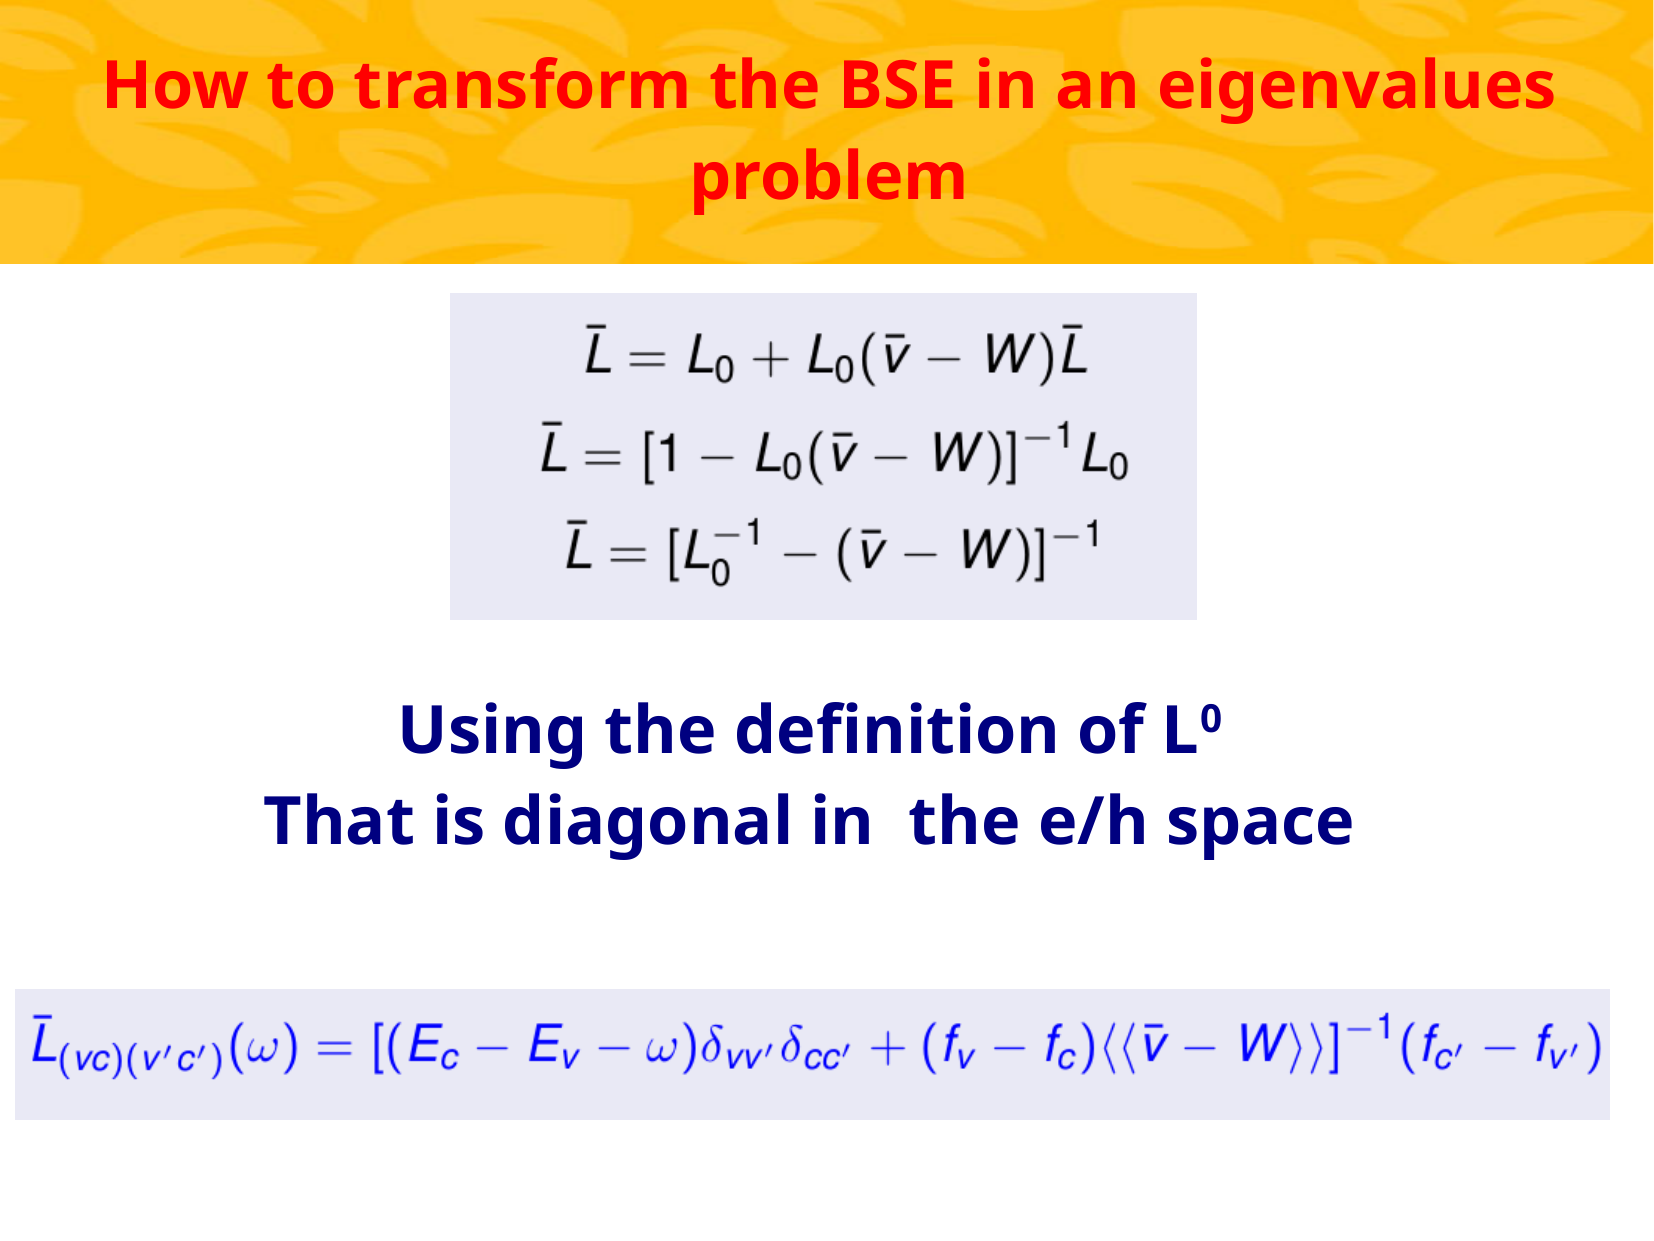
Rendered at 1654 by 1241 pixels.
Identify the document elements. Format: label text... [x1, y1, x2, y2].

text_box Using the definition of L0 That is diagonal in the e/h space [15, 675, 1606, 991]
picture [15, 989, 1610, 1120]
picture [450, 293, 1197, 620]
picture [0, 0, 1654, 264]
text_box How to transform the BSE in an eigenvalues problem [11, 29, 1647, 264]
